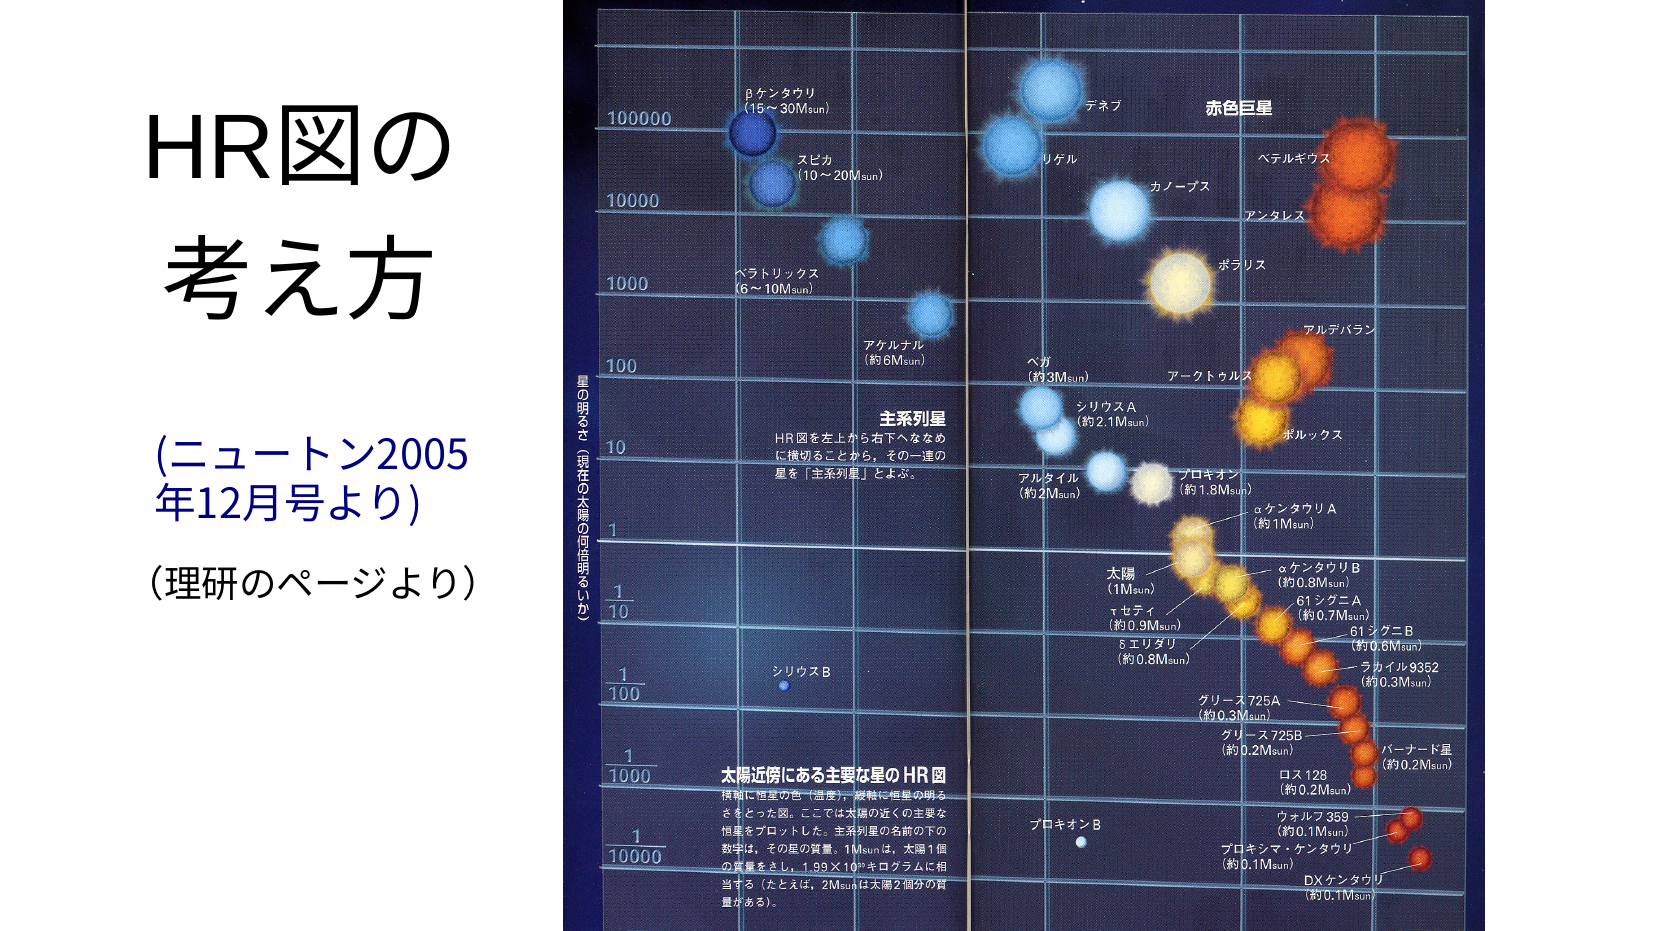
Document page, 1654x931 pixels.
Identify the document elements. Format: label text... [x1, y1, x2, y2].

title HR図の 考え方 [46, 72, 554, 339]
text_box （理研のページより） [111, 498, 516, 623]
picture [563, 0, 1485, 931]
text_box (ニュートン2005年12月号より) [139, 413, 516, 545]
